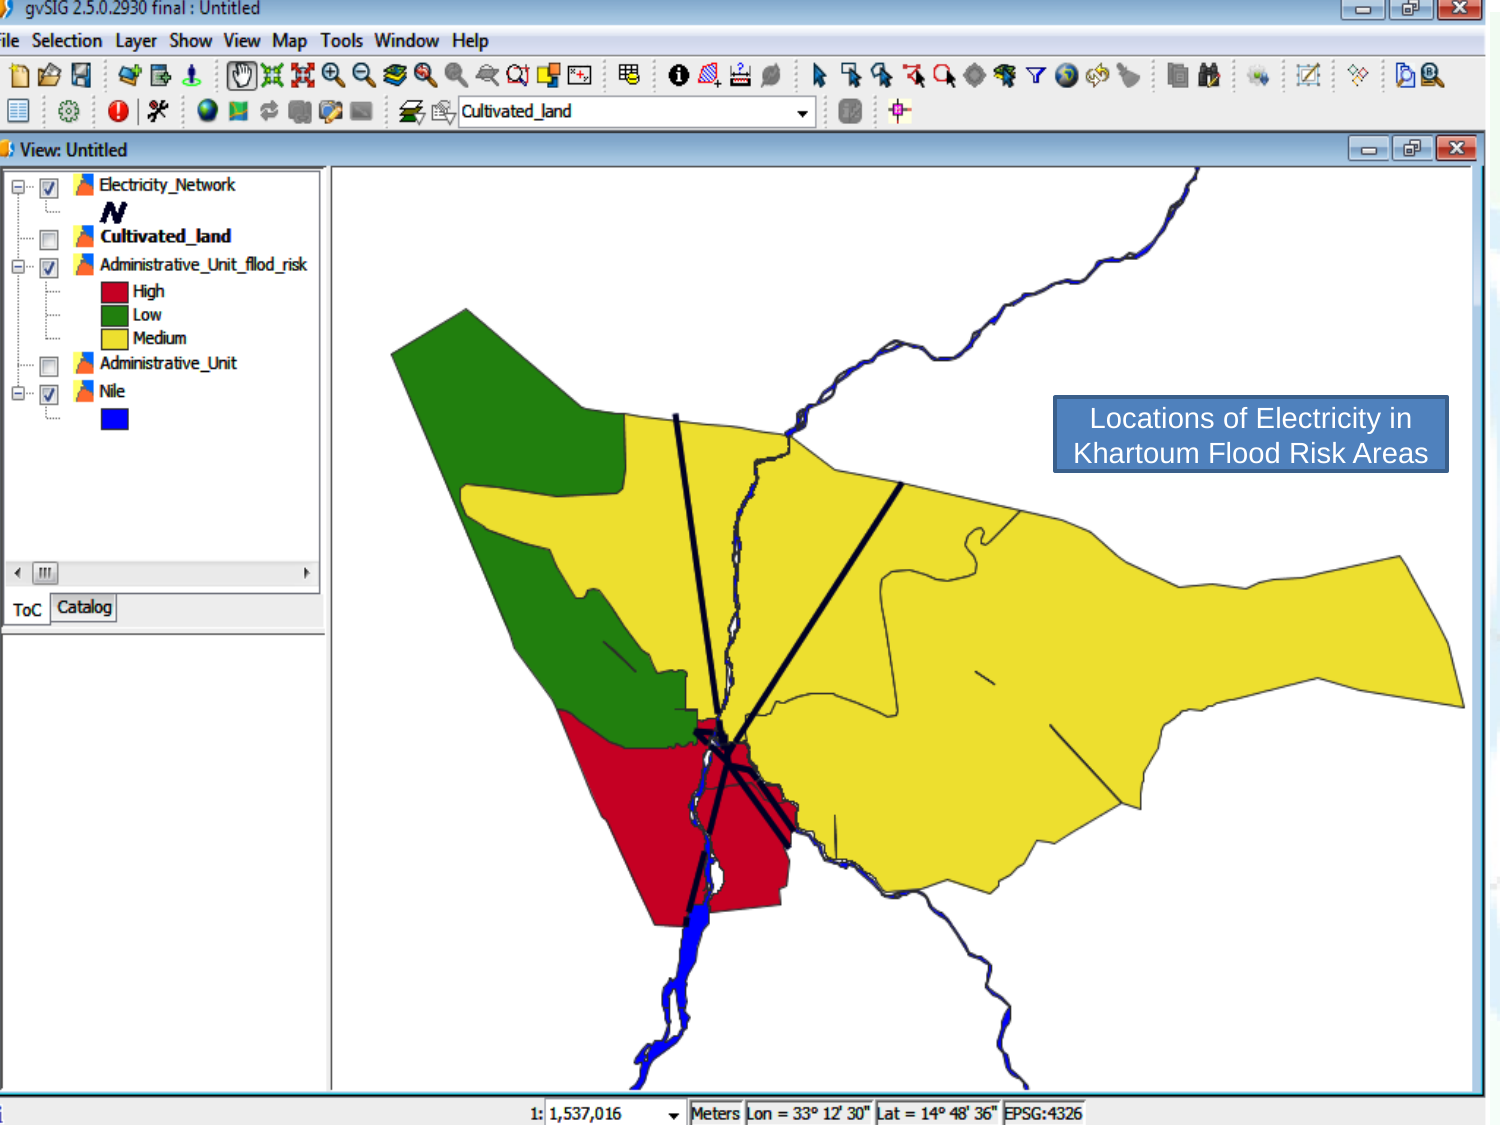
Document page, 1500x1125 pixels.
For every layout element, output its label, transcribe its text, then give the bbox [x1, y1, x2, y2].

text_box Locations of Electricity in Khartoum Flood Risk Areas [1055, 397, 1448, 471]
picture [0, 0, 1500, 1125]
